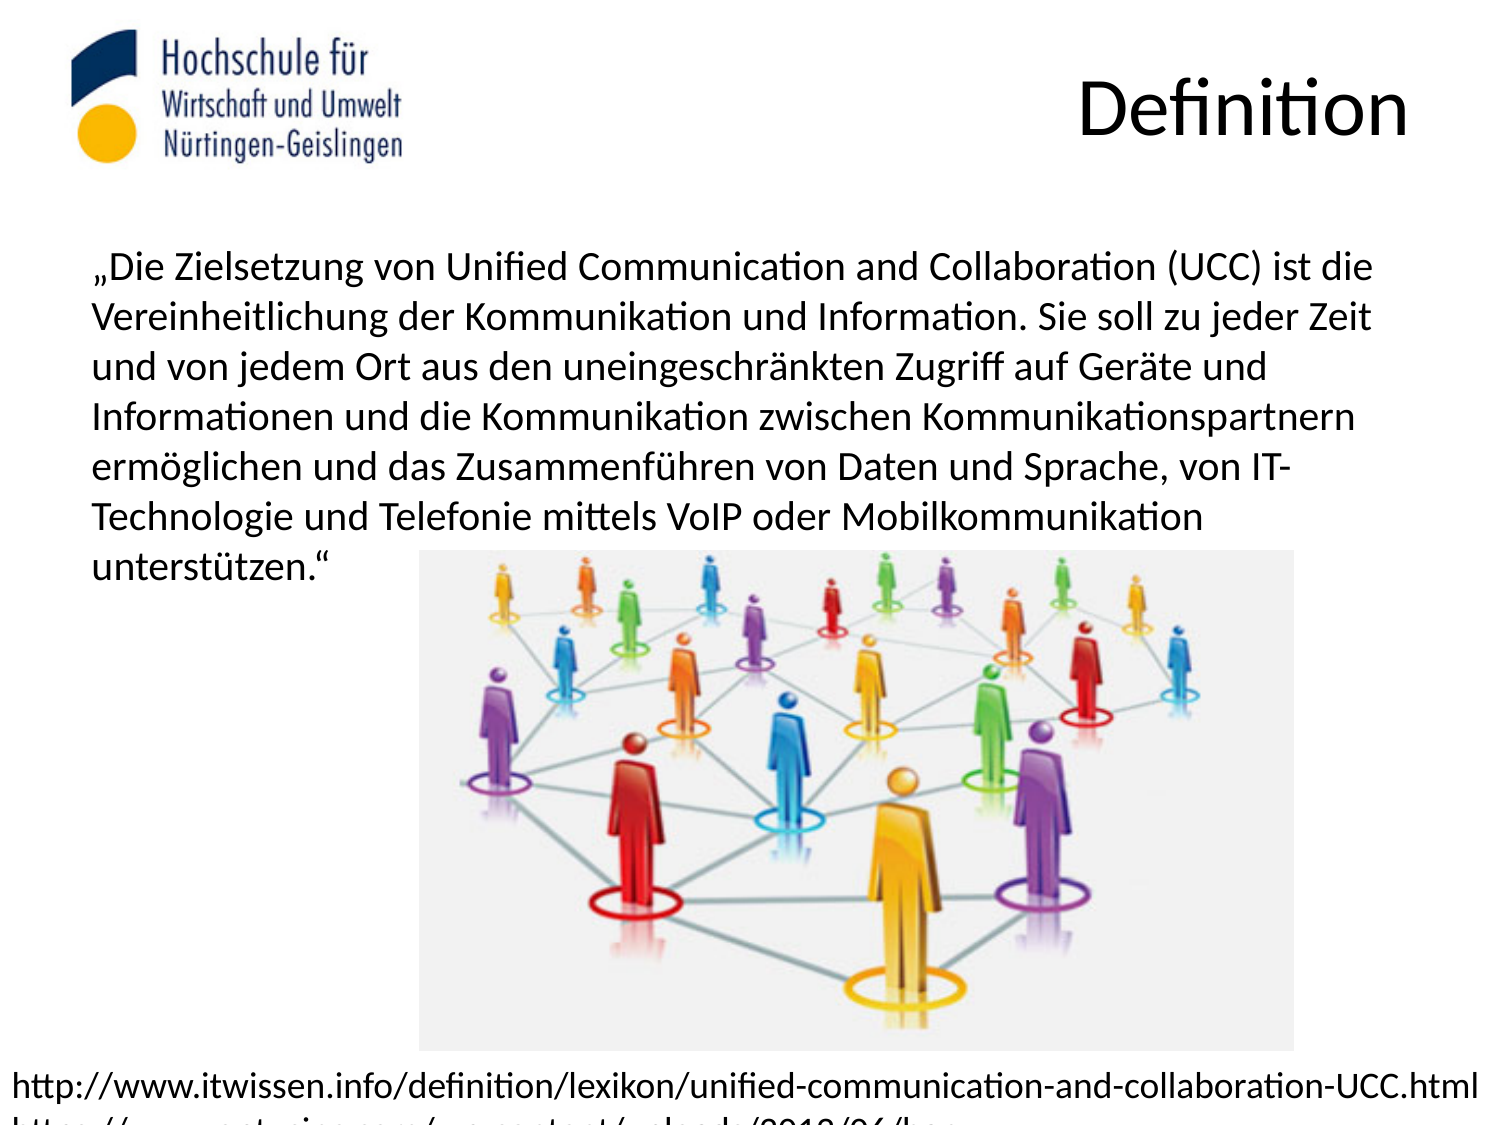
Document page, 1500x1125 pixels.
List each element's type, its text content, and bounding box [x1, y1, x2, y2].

list „Die Zielsetzung von Unified Communication and Collaboration (UCC) ist die Vereinheitlichung der Kommunikation und Information. Sie soll zu jeder Zeit und von jedem Ort aus den uneingeschränkten Zugriff auf Geräte und Informationen und die Kommunikation zwischen Kommunikationspartnern ermöglichen und das Zusammenführen von Daten und Sprache, von IT-Technologie und Telefonie mittels VoIP oder Mobilkommunikation unterstützen.“ [76, 231, 1427, 975]
footer http://www.itwissen.info/definition/lexikon/unified-communication-and-collaboration-UCC.html https://www.optusinc.com/wp-content/uploads/2012/06/ban-UnifiedCommunicationsCollaboration.jpg [0, 1053, 1500, 1114]
picture [3, 19, 472, 176]
title Definition [75, 45, 1425, 233]
picture [419, 550, 1294, 1051]
